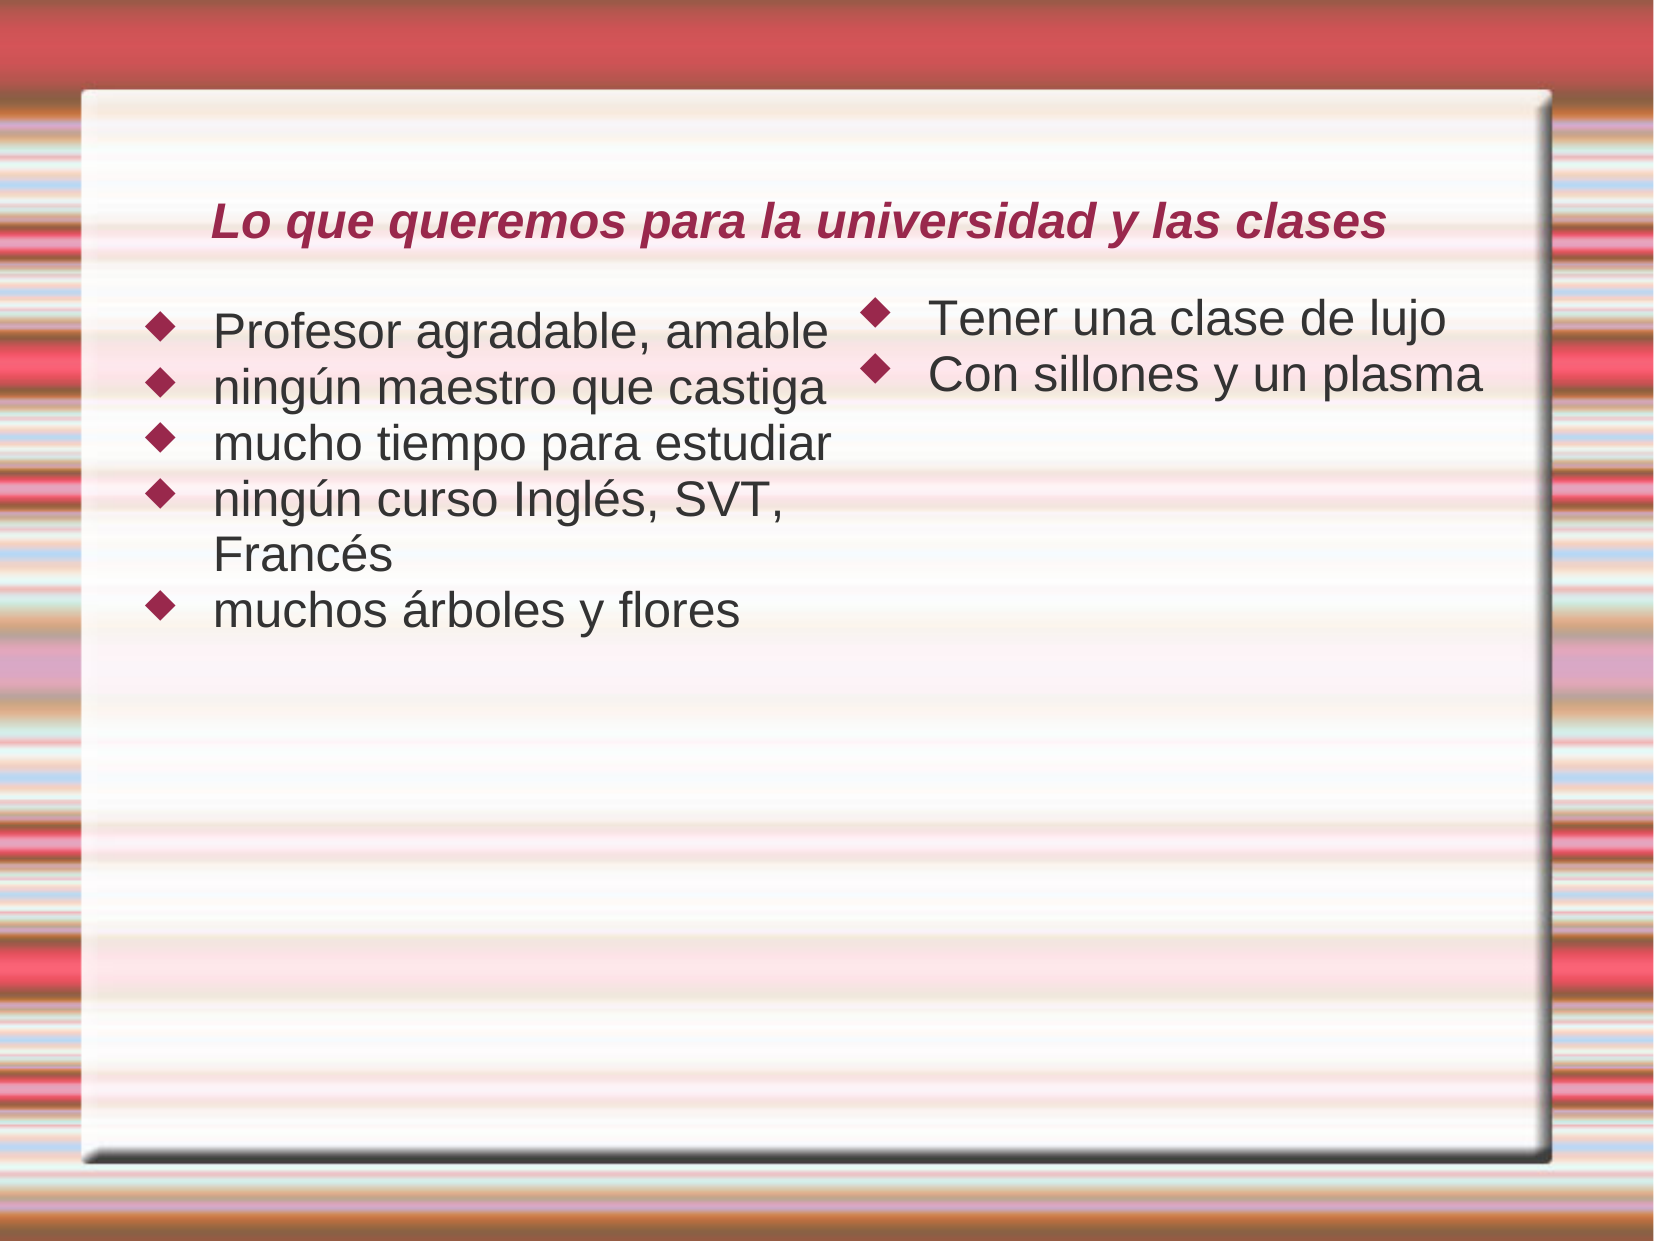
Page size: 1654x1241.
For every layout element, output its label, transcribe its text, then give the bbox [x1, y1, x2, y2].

title Lo que queremos para la universidad y las clases [93, 118, 1506, 326]
picture [0, 0, 1654, 1241]
list Tener una clase de lujo Con sillones y un plasma [845, 290, 1572, 1109]
list Profesor agradable, amable ningún maestro que castiga mucho tiempo para estudiar ningún curso Inglés, SVT, Francés muchos árboles y flores [130, 303, 857, 1123]
